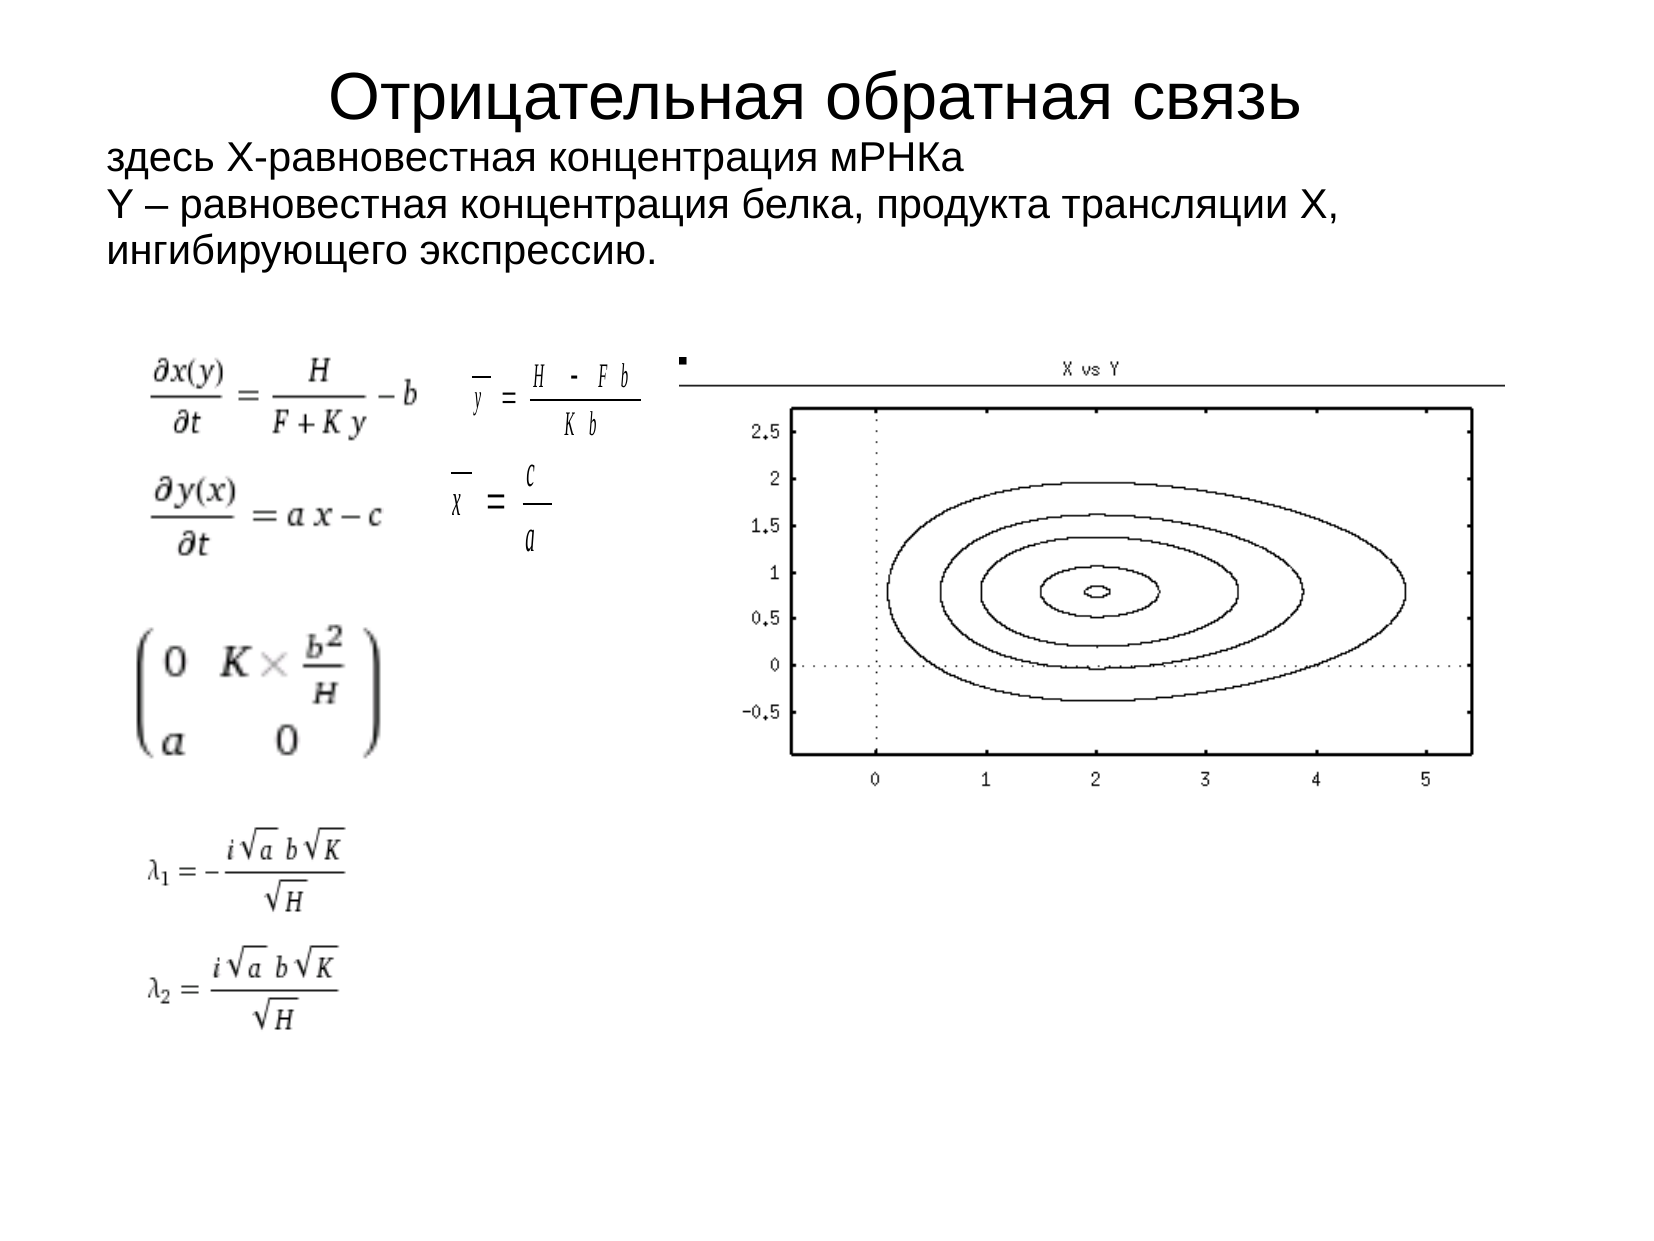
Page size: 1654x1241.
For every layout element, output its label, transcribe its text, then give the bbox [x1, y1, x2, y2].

title Отрицательная обратная связь здесь X-равновестная концентрация мРНКа Y – равновестная концентрация белка, продукта трансляции X, ингибирующего экспрессию. [106, 58, 1595, 317]
subtitle [82, 290, 1571, 1010]
picture [679, 357, 1505, 827]
picture [147, 1010, 1152, 1034]
picture [442, 354, 650, 562]
